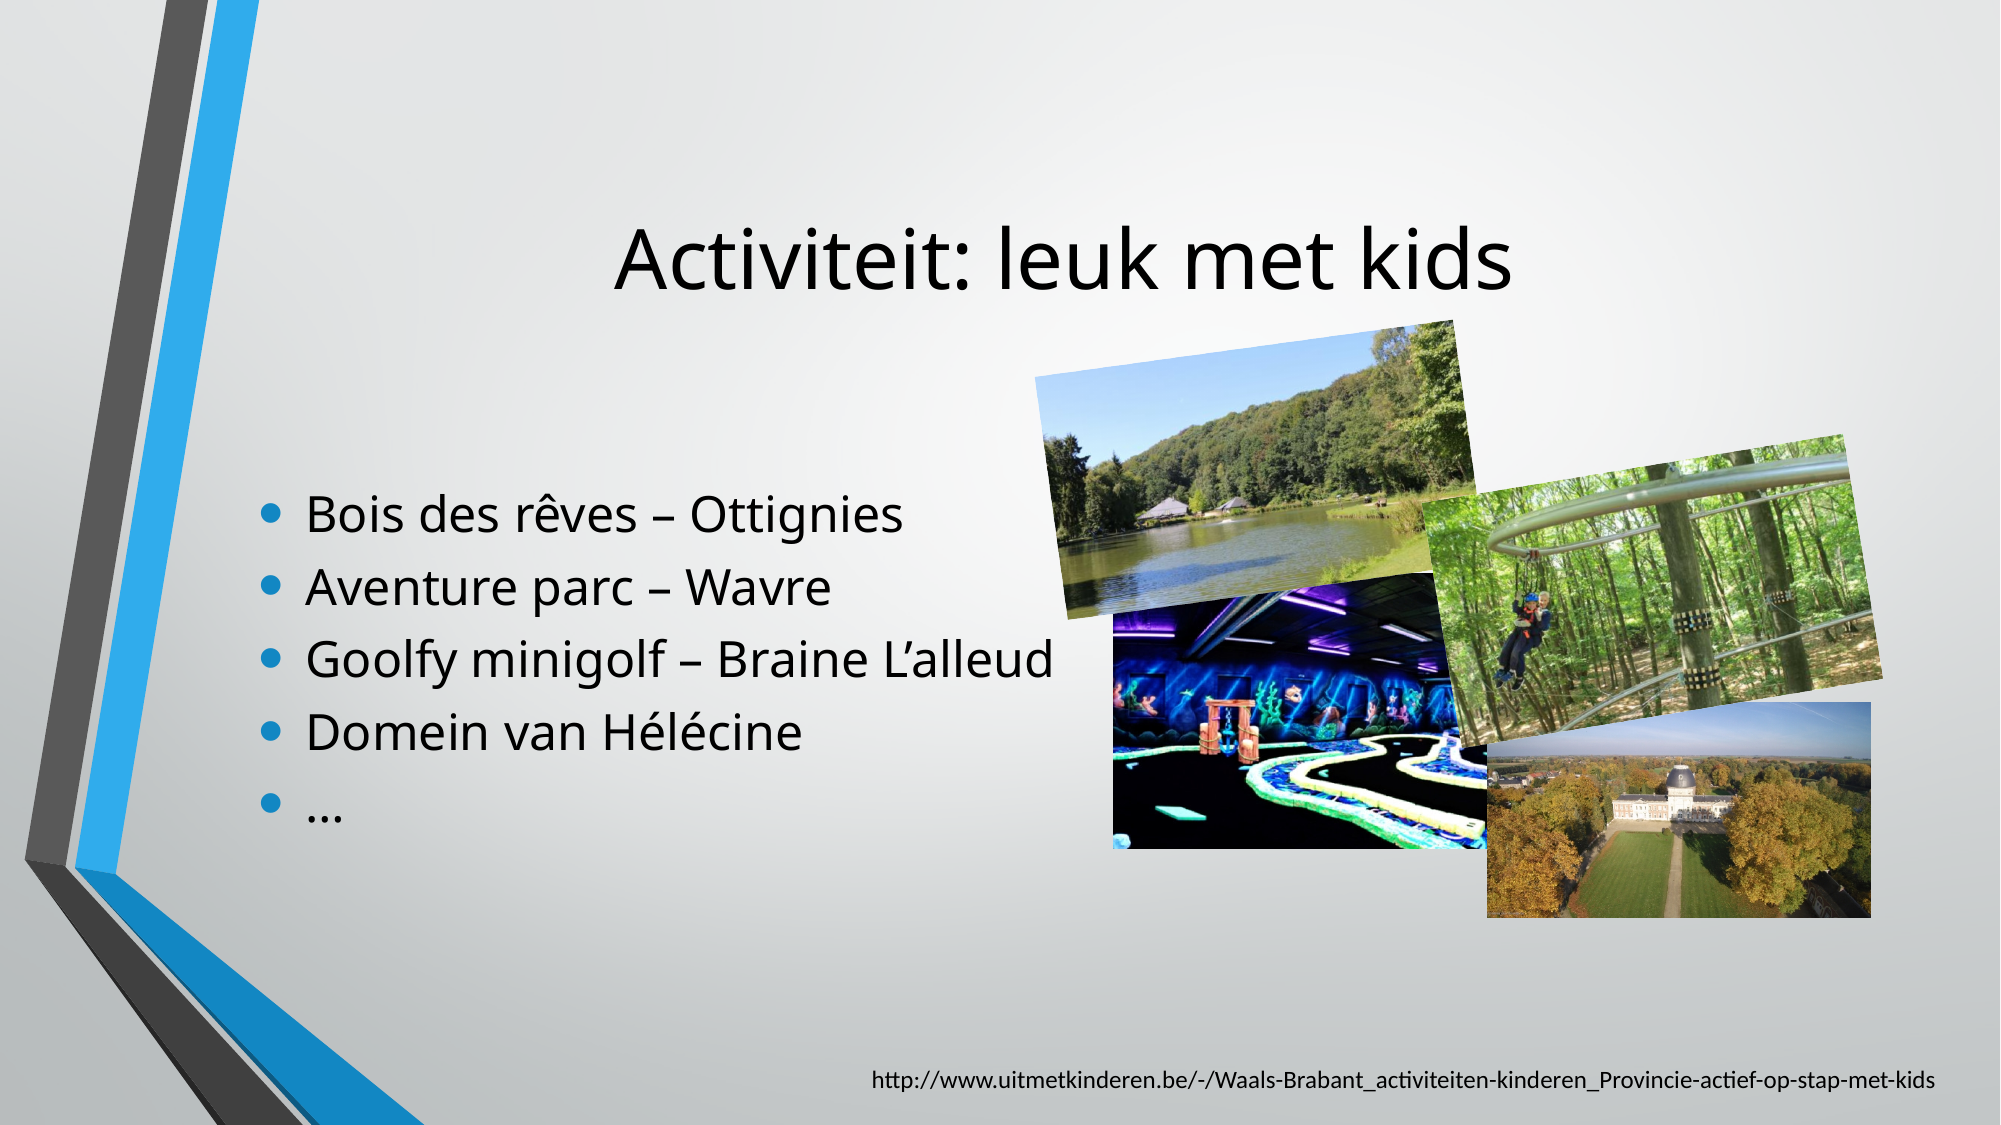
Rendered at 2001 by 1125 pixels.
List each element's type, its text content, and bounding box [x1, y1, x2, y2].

text_box http://www.uitmetkinderen.be/-/Waals-Brabant_activiteiten-kinderen_Provincie-actief-op-stap-met-kids [856, 1056, 1988, 1102]
title Activiteit: leuk met kids [243, 112, 1887, 400]
list Bois des rêves – Ottignies Aventure parc – Wavre Goolfy minigolf – Braine L’alleud Domein van Hélécine … [243, 437, 1887, 950]
picture [1037, 400, 1469, 437]
picture [1421, 434, 1883, 748]
